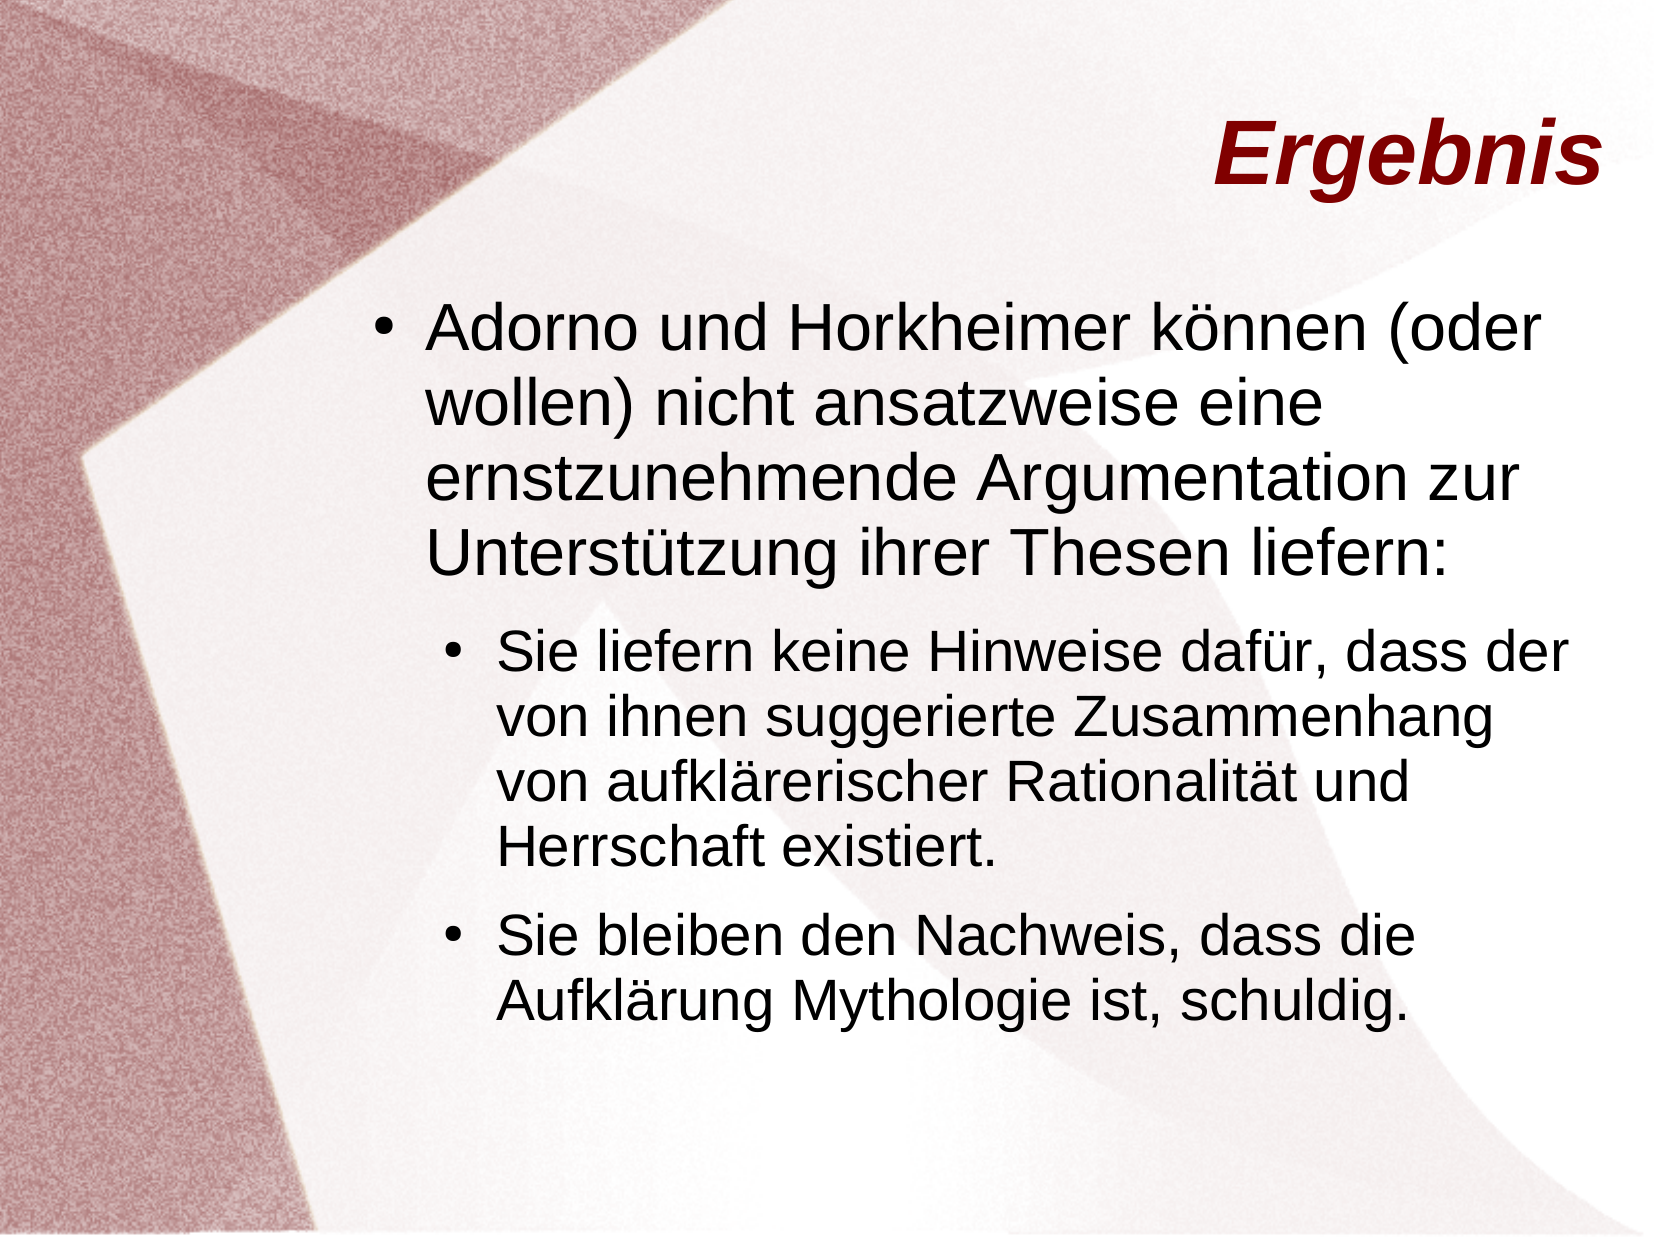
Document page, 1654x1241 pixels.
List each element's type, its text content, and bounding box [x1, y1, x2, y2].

picture [0, 0, 1654, 1241]
list Adorno und Horkheimer können (oder wollen) nicht ansatzweise eine ernstzunehmende Argumentation zur Unterstützung ihrer Thesen liefern: Sie liefern keine Hinweise dafür, dass der von ihnen suggerierte Zusammenhang von aufklärerischer Rationalität und Herrschaft existiert. Sie bleiben den Nachweis, dass die Aufklärung Mythologie ist, schuldig. [354, 290, 1601, 1033]
title Ergebnis [596, 56, 1607, 250]
